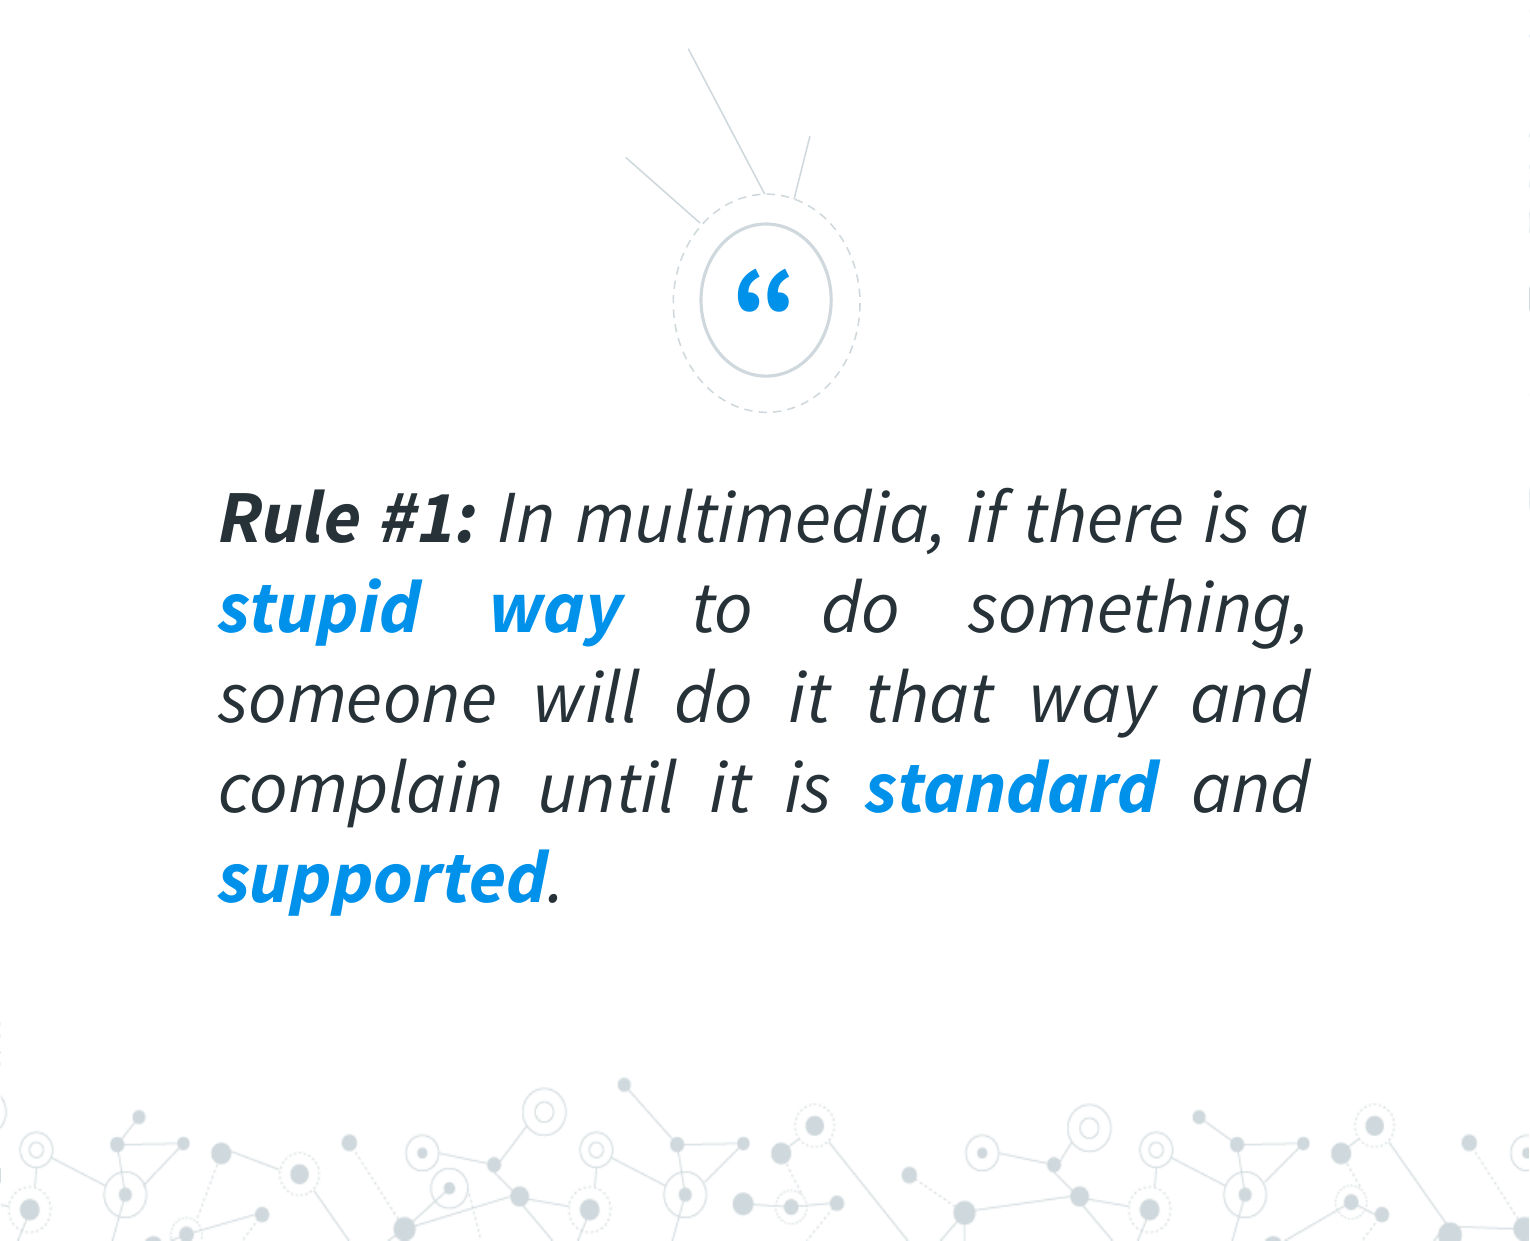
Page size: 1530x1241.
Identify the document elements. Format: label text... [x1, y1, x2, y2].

list Rule #1: In multimedia, if there is a stupid way to do something, someone will do it that way and complain until it is standard and supported. [203, 452, 1327, 651]
picture [0, 0, 1530, 1241]
